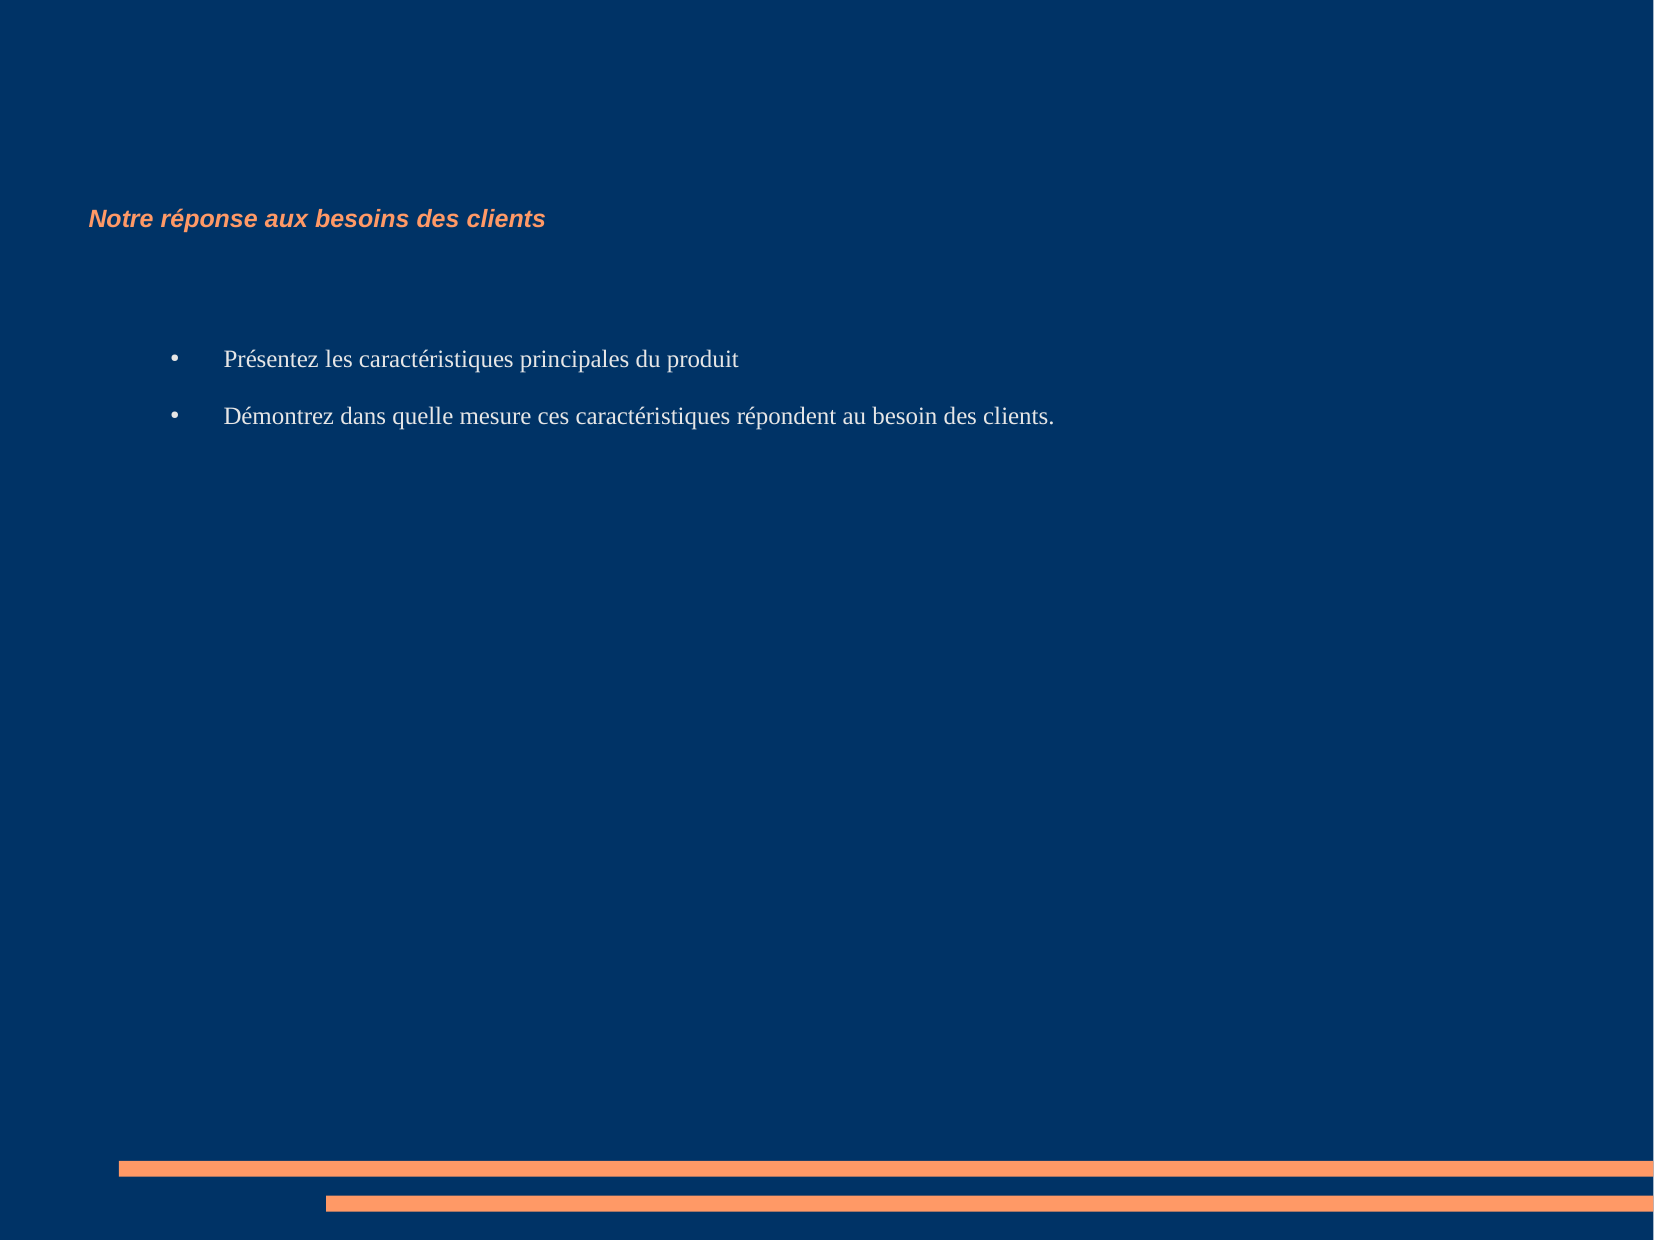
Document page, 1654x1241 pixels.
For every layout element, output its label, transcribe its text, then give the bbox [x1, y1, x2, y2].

title Notre réponse aux besoins des clients [88, 114, 1534, 322]
list Présentez les caractéristiques principales du produit Démontrez dans quelle mesure ces caractéristiques répondent au besoin des clients. [152, 344, 1534, 1127]
